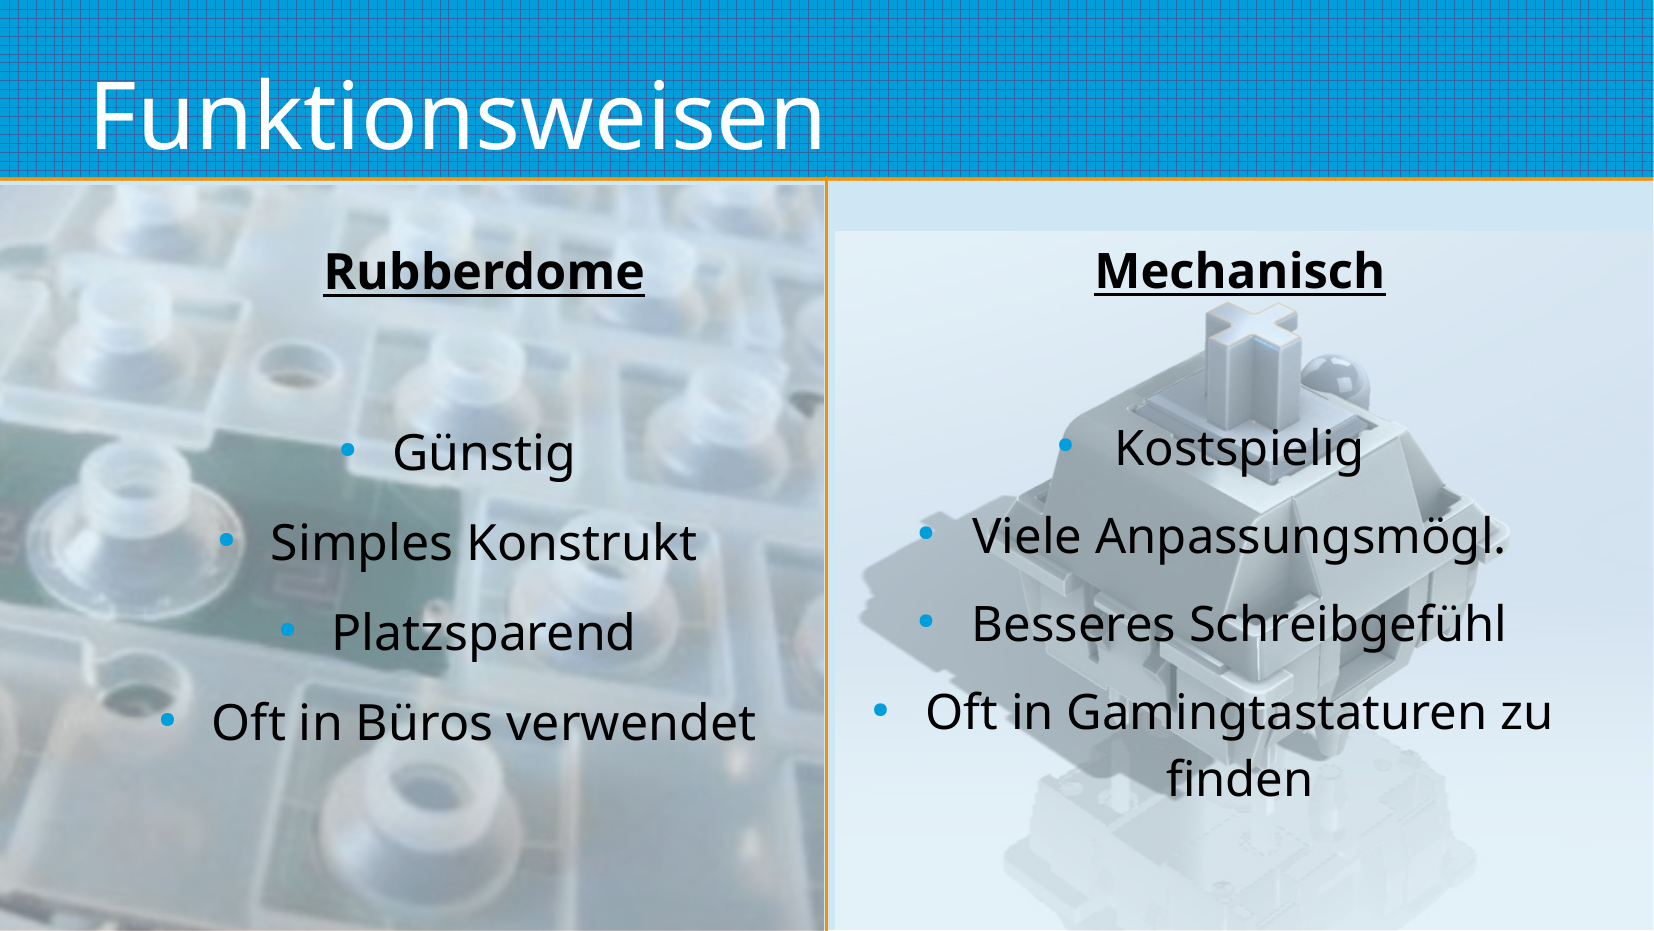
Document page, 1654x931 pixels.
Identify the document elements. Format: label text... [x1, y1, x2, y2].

title Funktionsweisen [88, 14, 1565, 178]
list Rubberdome Günstig Simples Konstrukt Platzsparend Oft in Büros verwendet [88, 236, 809, 857]
list Mechanisch Kostspielig Viele Anpassungsmögl. Besseres Schreibgefühl Oft in Gamingtastaturen zu finden [845, 236, 1566, 813]
picture [835, 231, 1654, 931]
picture [0, 185, 824, 931]
